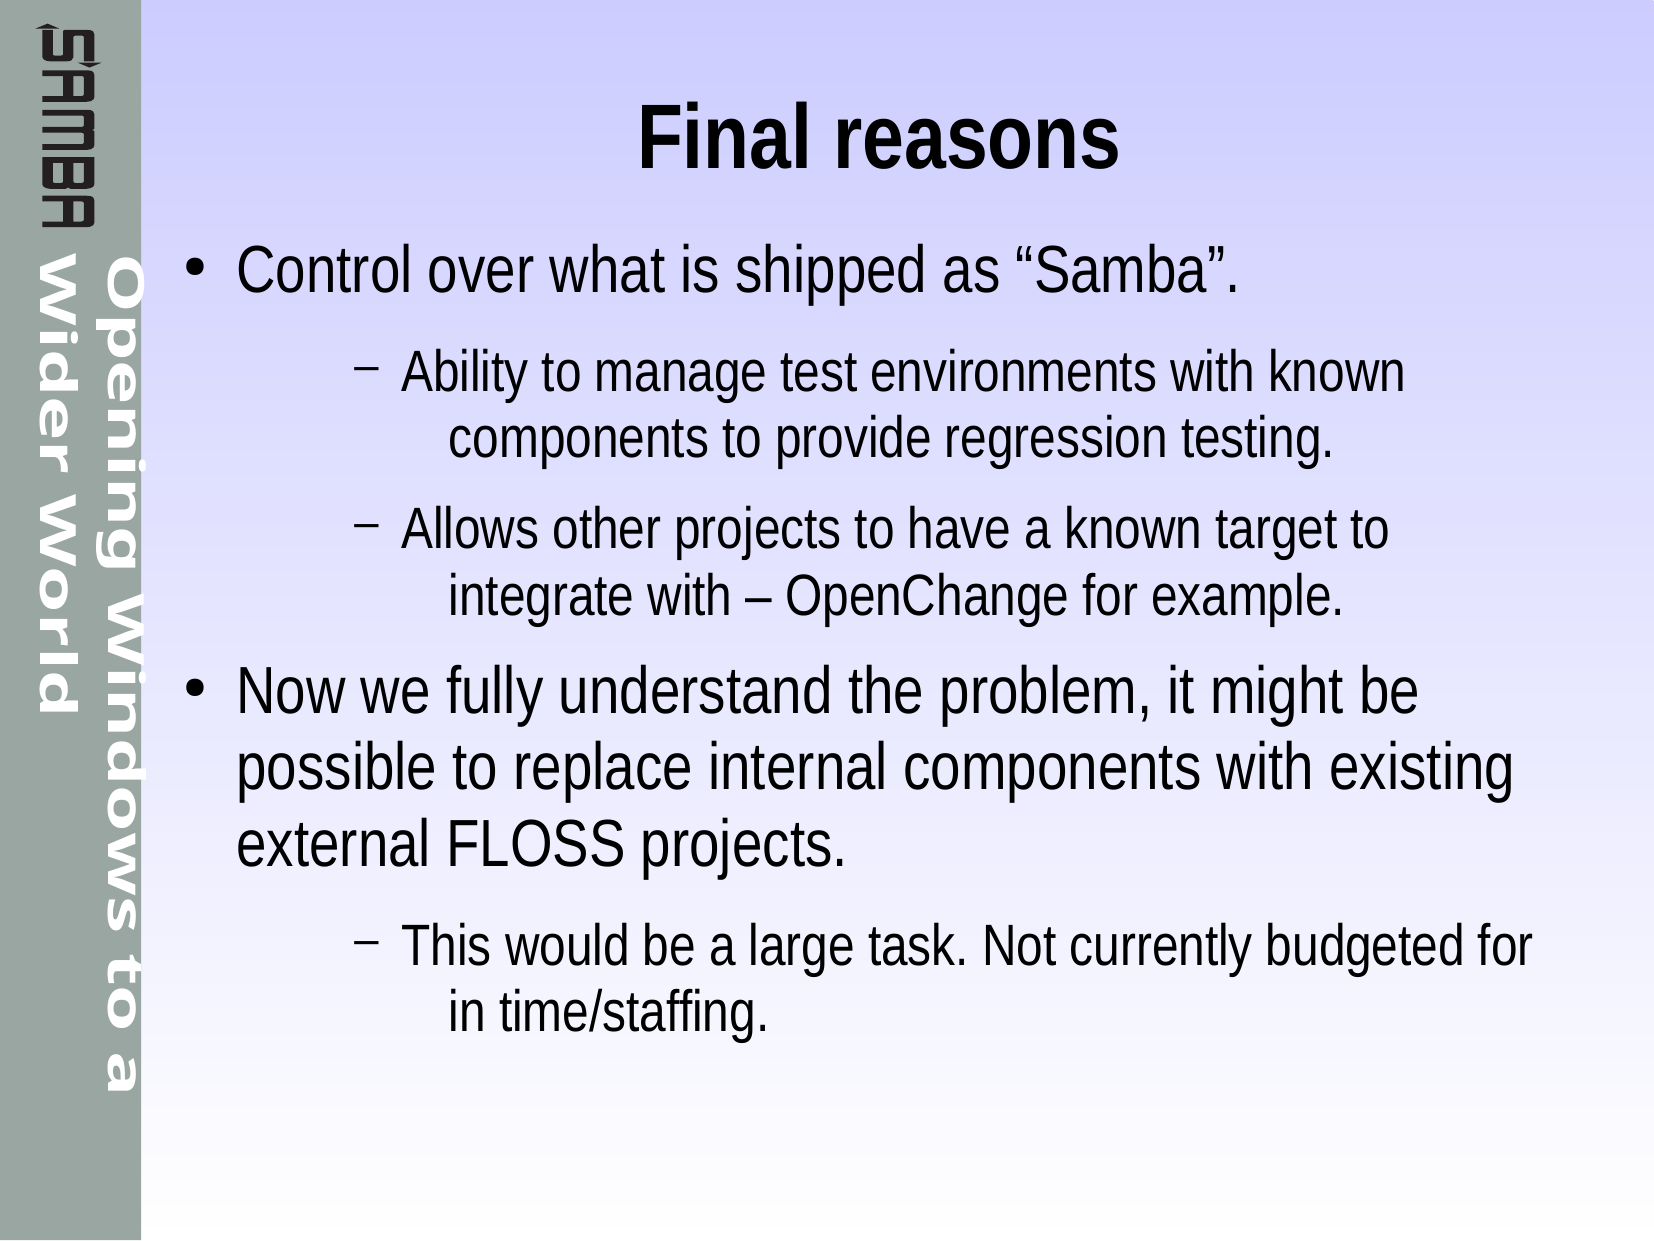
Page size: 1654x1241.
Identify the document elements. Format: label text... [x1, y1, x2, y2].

title Final reasons [173, 31, 1586, 239]
list Control over what is shipped as “Samba”. Ability to manage test environments with known components to provide regression testing. Allows other projects to have a known target to integrate with – OpenChange for example. Now we fully understand the problem, it might be possible to replace internal components with existing external FLOSS projects. This would be a large task. Not currently budgeted for in time/staffing. [165, 230, 1578, 1139]
